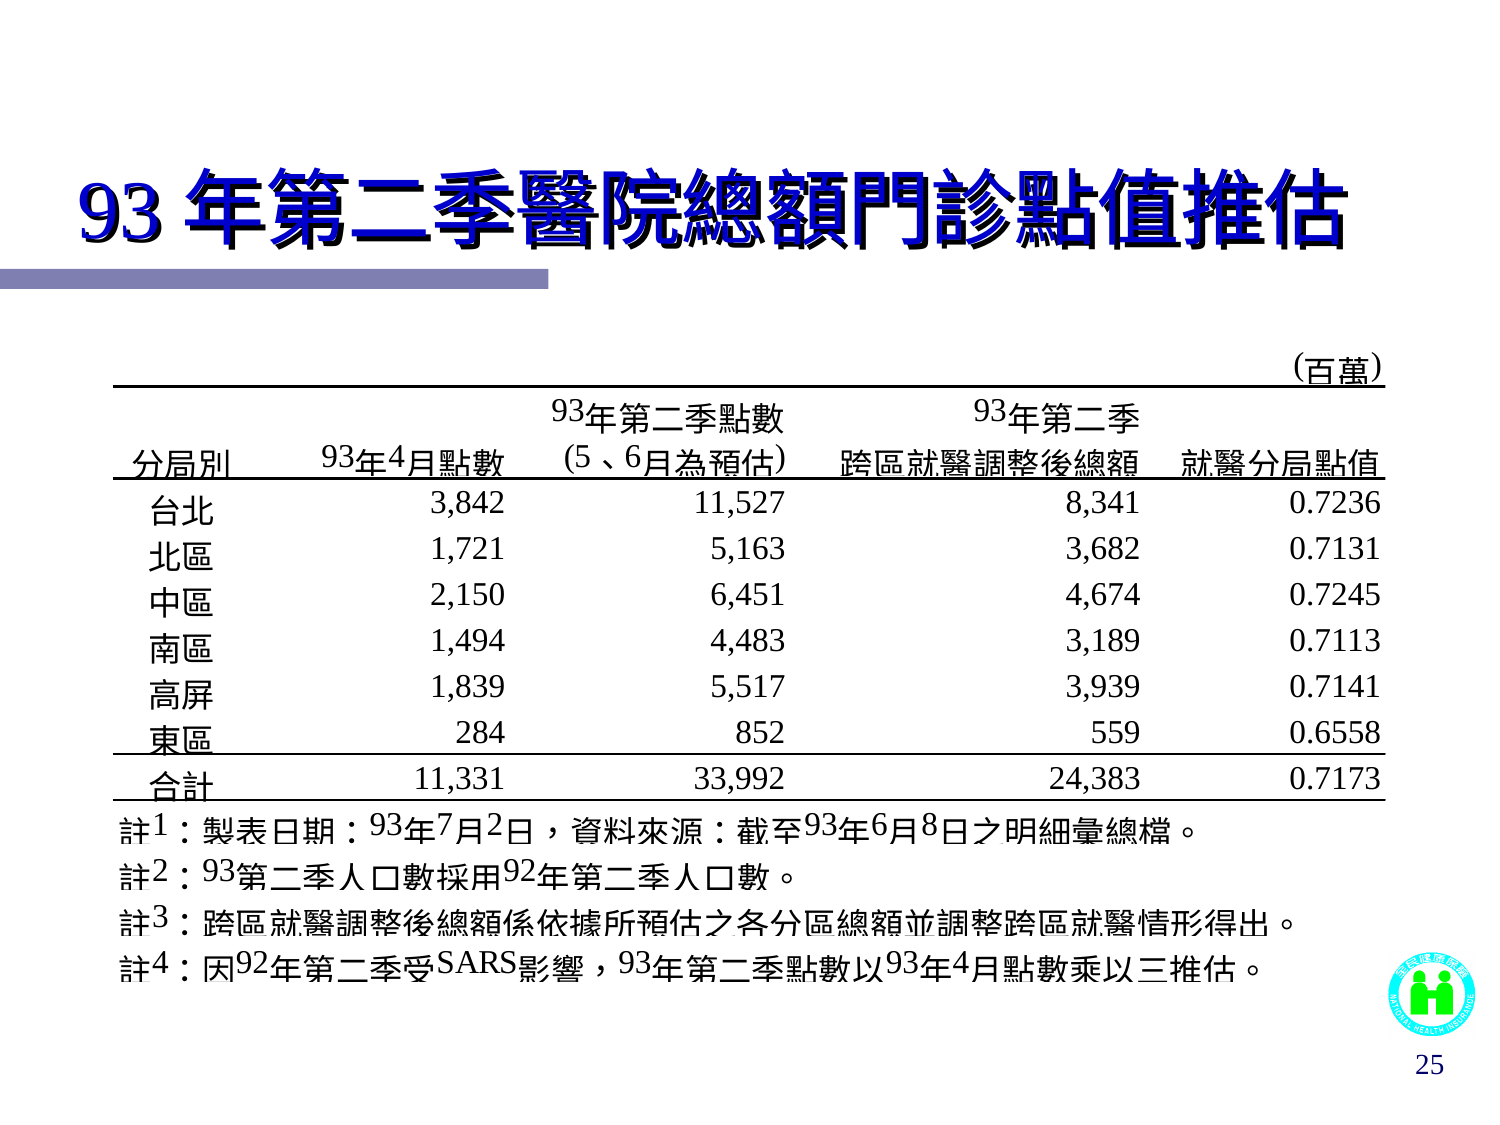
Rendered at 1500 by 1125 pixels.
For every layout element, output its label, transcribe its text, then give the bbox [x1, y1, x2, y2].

chart [112, 339, 1388, 986]
title 93年第二季醫院總額門診點值推估 [62, 75, 1363, 263]
text_box [1400, 1037, 1476, 1125]
